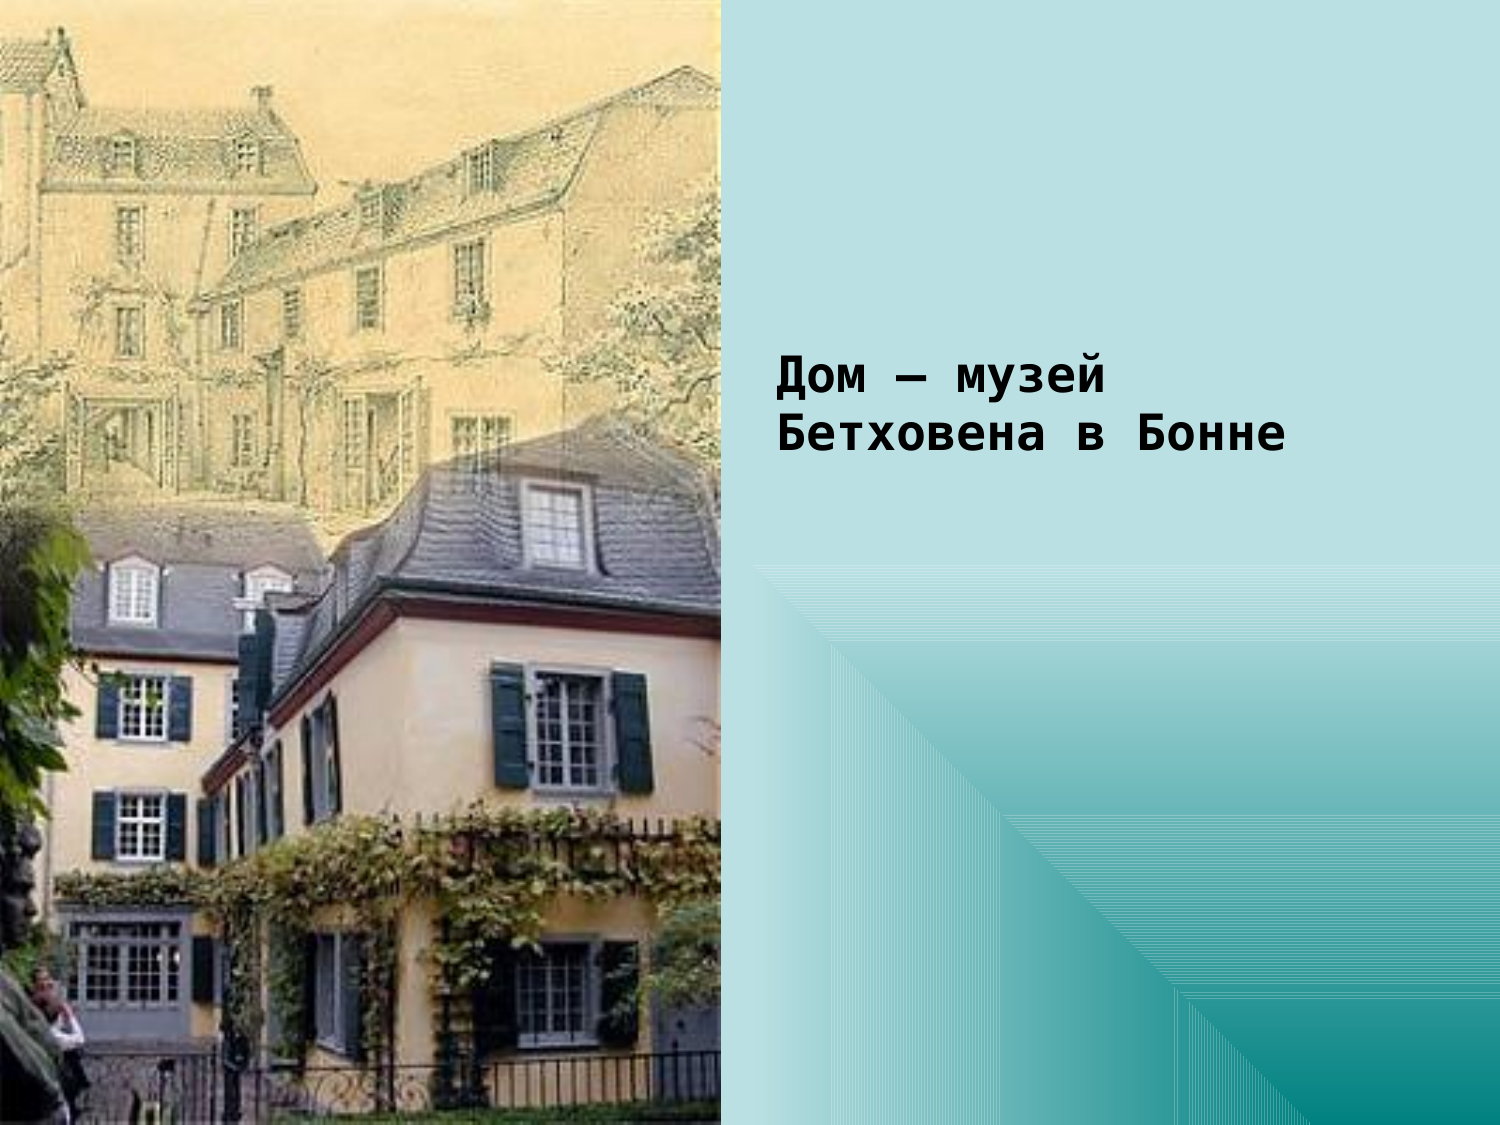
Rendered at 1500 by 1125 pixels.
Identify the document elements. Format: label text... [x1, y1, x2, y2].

picture [0, 0, 721, 1125]
text_box Дом – музей Бетховена в Бонне [761, 337, 1412, 470]
